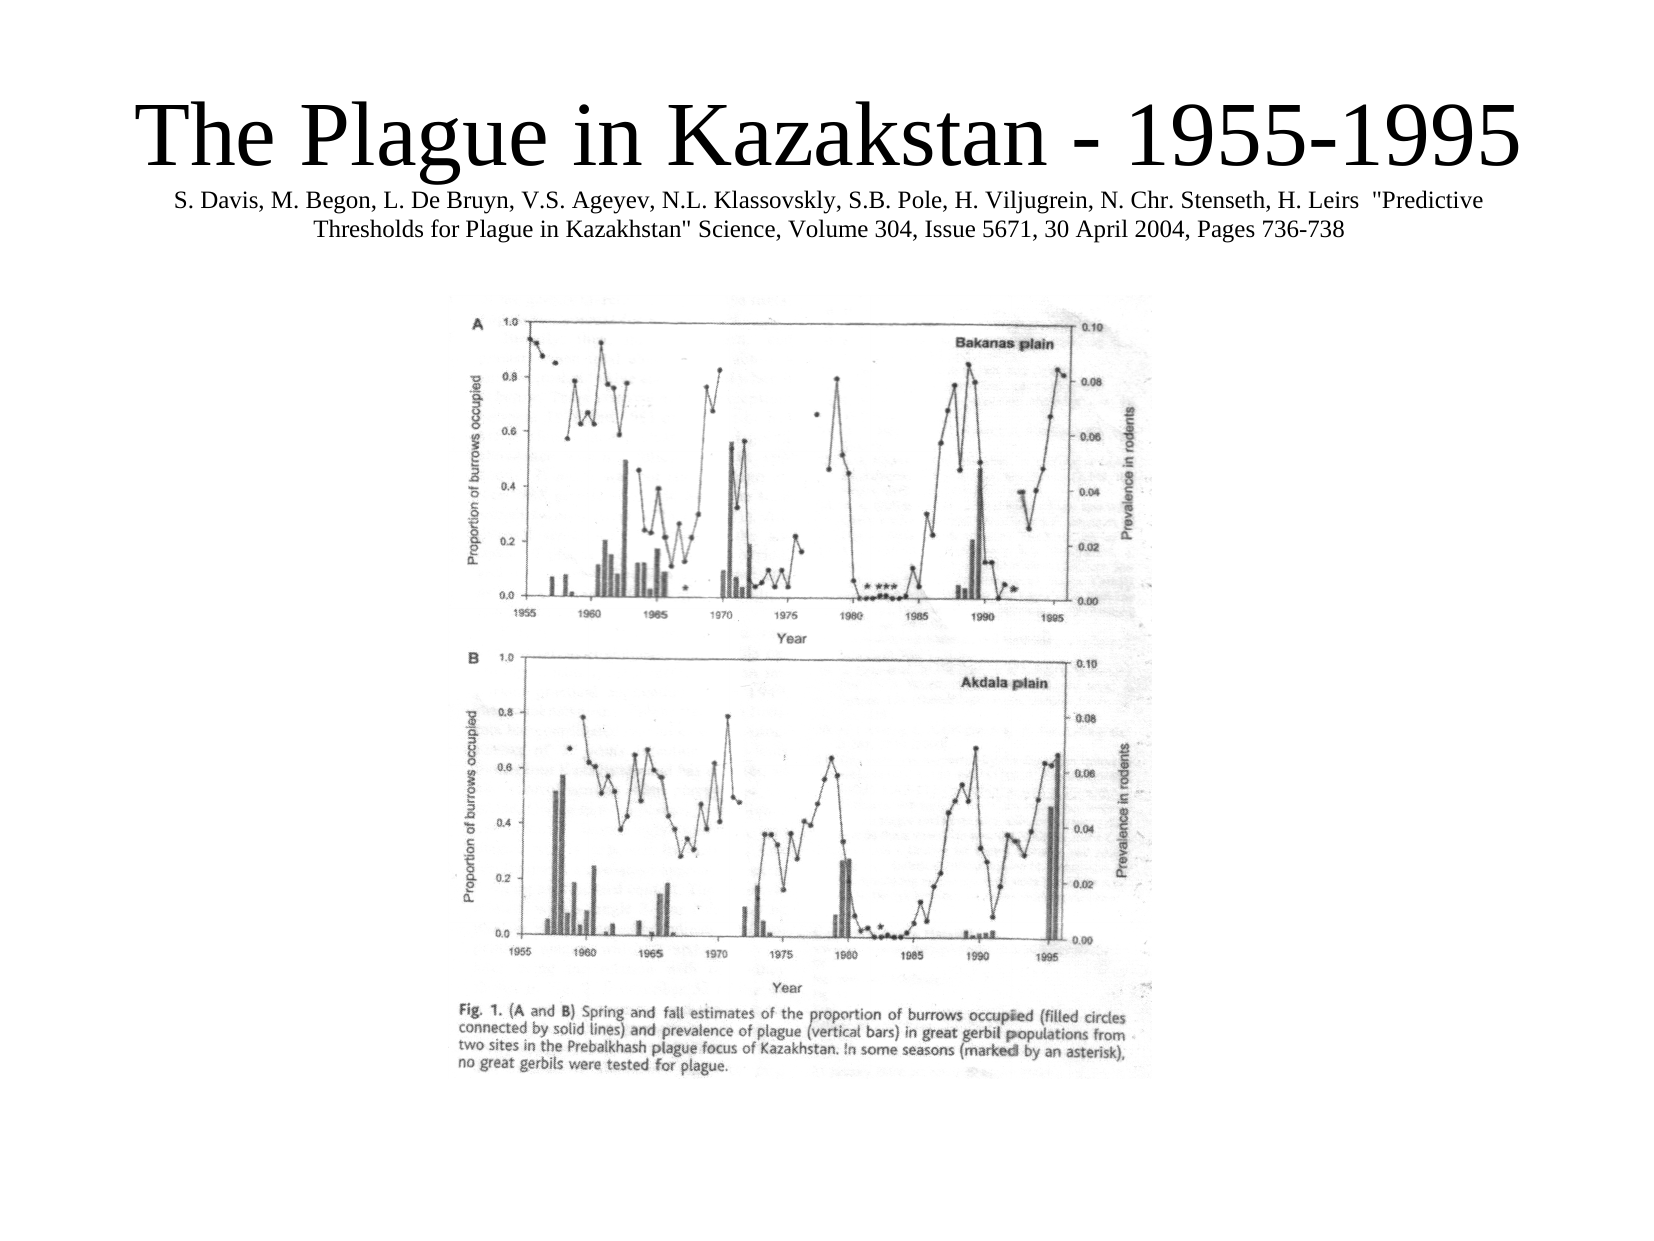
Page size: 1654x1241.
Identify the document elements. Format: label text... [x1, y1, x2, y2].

picture [448, 295, 1152, 1079]
title The Plague in Kazakstan - 1955-1995 S. Davis, M. Begon, L. De Bruyn, V.S. Ageyev, N.L. Klassovskly, S.B. Pole, H. Viljugrein, N. Chr. Stenseth, H. Leirs "Predictive Thresholds for Plague in Kazakhstan" Science, Volume 304, Issue 5671, 30 April 2004, Pages 736-738 [123, 58, 1536, 266]
